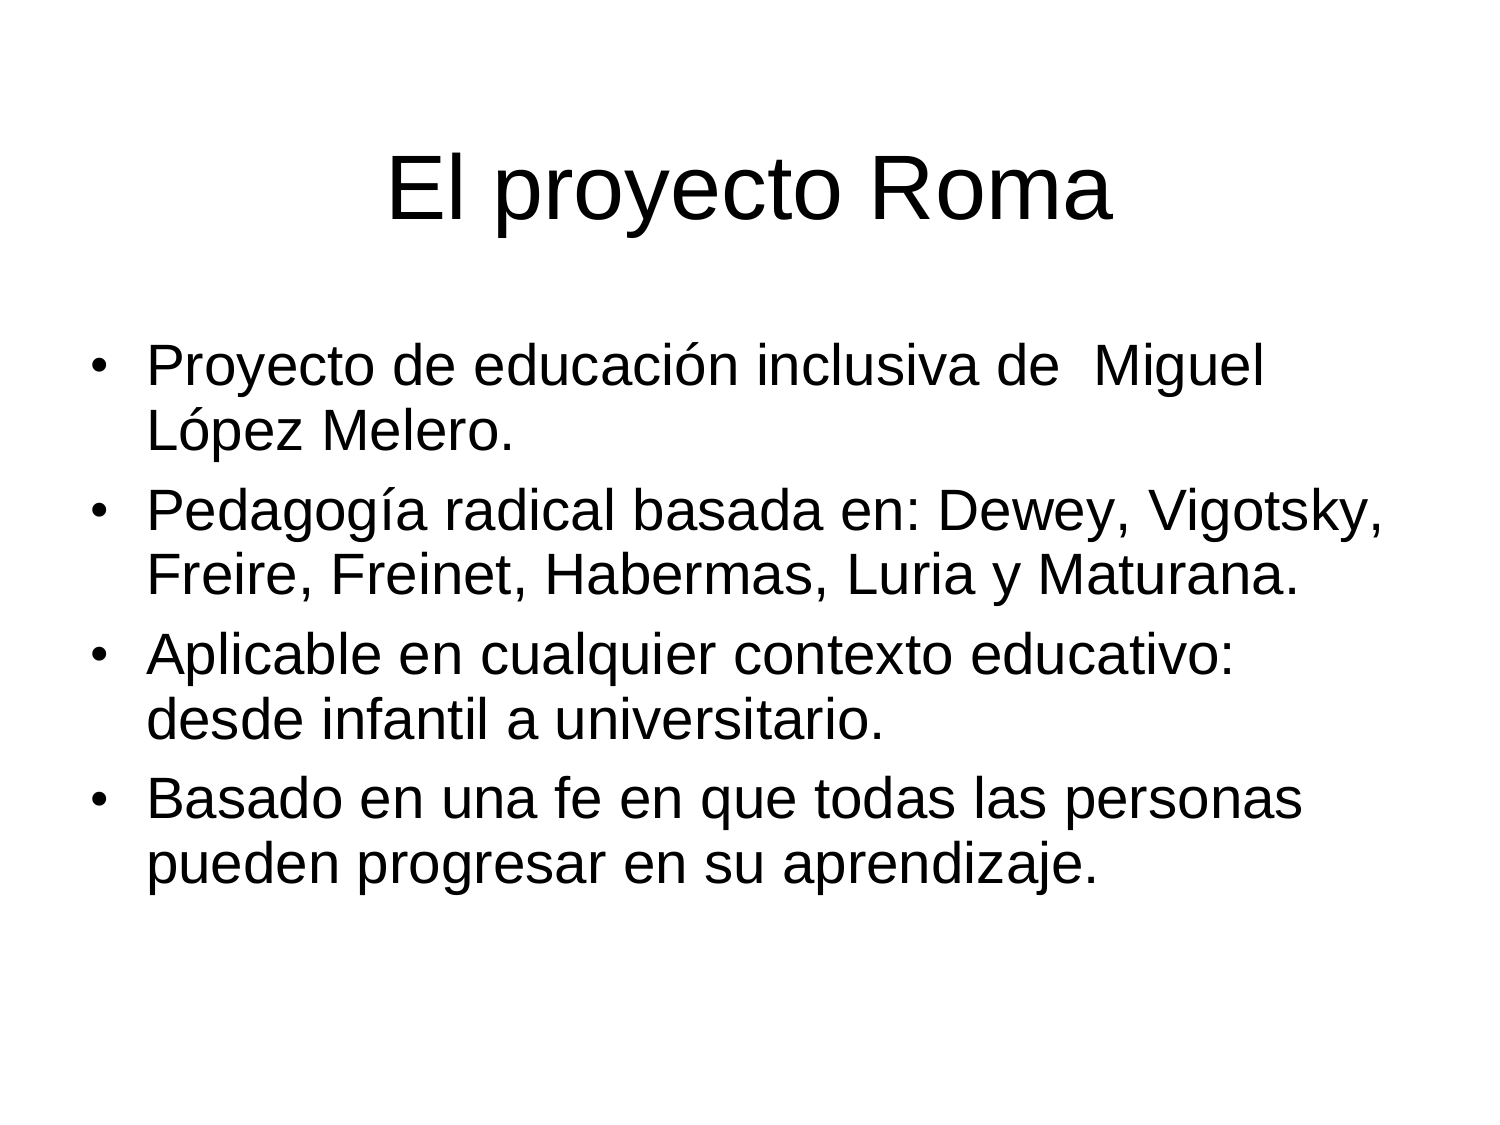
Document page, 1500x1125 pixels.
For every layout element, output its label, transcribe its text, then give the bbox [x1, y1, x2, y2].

list Proyecto de educación inclusiva de Miguel López Melero. Pedagogía radical basada en: Dewey, Vigotsky, Freire, Freinet, Habermas, Luria y Maturana. Aplicable en cualquier contexto educativo: desde infantil a universitario. Basado en una fe en que todas las personas pueden progresar en su aprendizaje. [75, 324, 1426, 963]
title El proyecto Roma [75, 75, 1426, 301]
